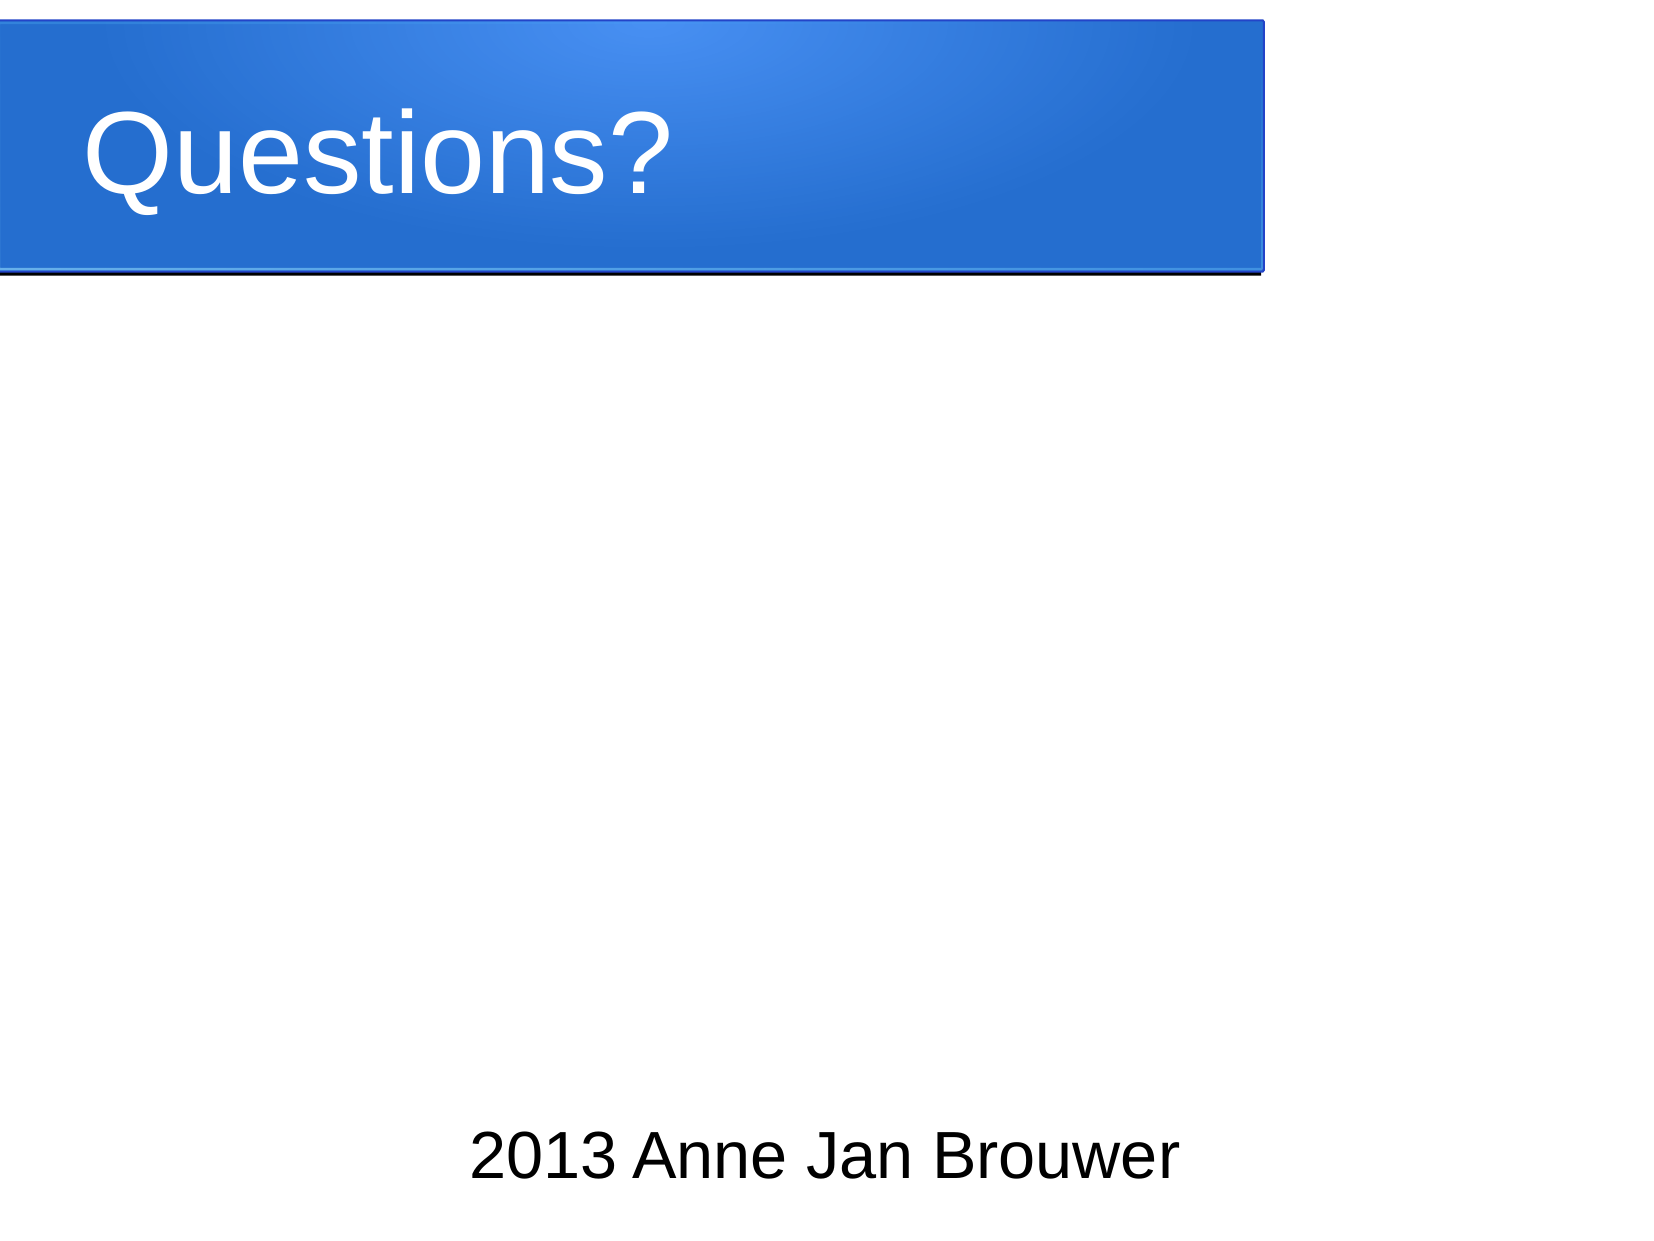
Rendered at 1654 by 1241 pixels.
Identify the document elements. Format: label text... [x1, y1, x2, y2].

subtitle 2013 Anne Jan Brouwer [30, 1095, 1621, 1216]
title Questions? [82, 49, 1250, 257]
